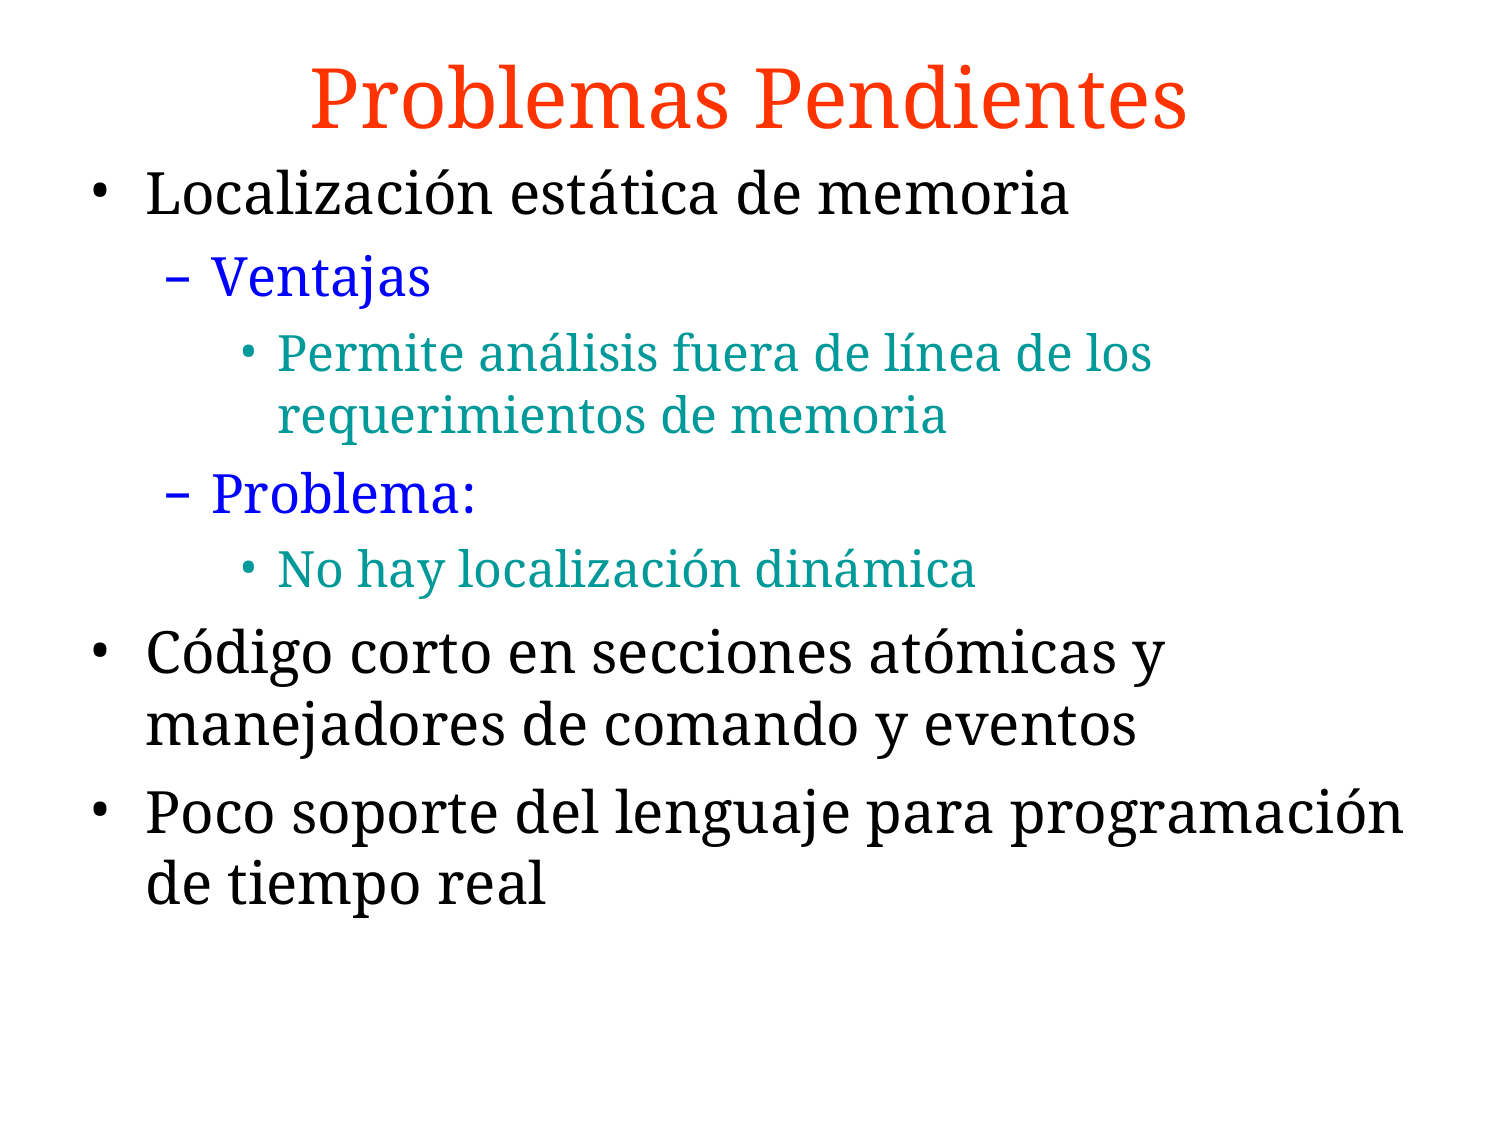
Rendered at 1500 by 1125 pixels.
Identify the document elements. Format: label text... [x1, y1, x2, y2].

list Localización estática de memoria Ventajas Permite análisis fuera de línea de los requerimientos de memoria Problema: No hay localización dinámica Código corto en secciones atómicas y manejadores de comando y eventos Poco soporte del lenguaje para programación de tiempo real [74, 149, 1425, 1021]
title Problemas Pendientes [74, 34, 1425, 149]
